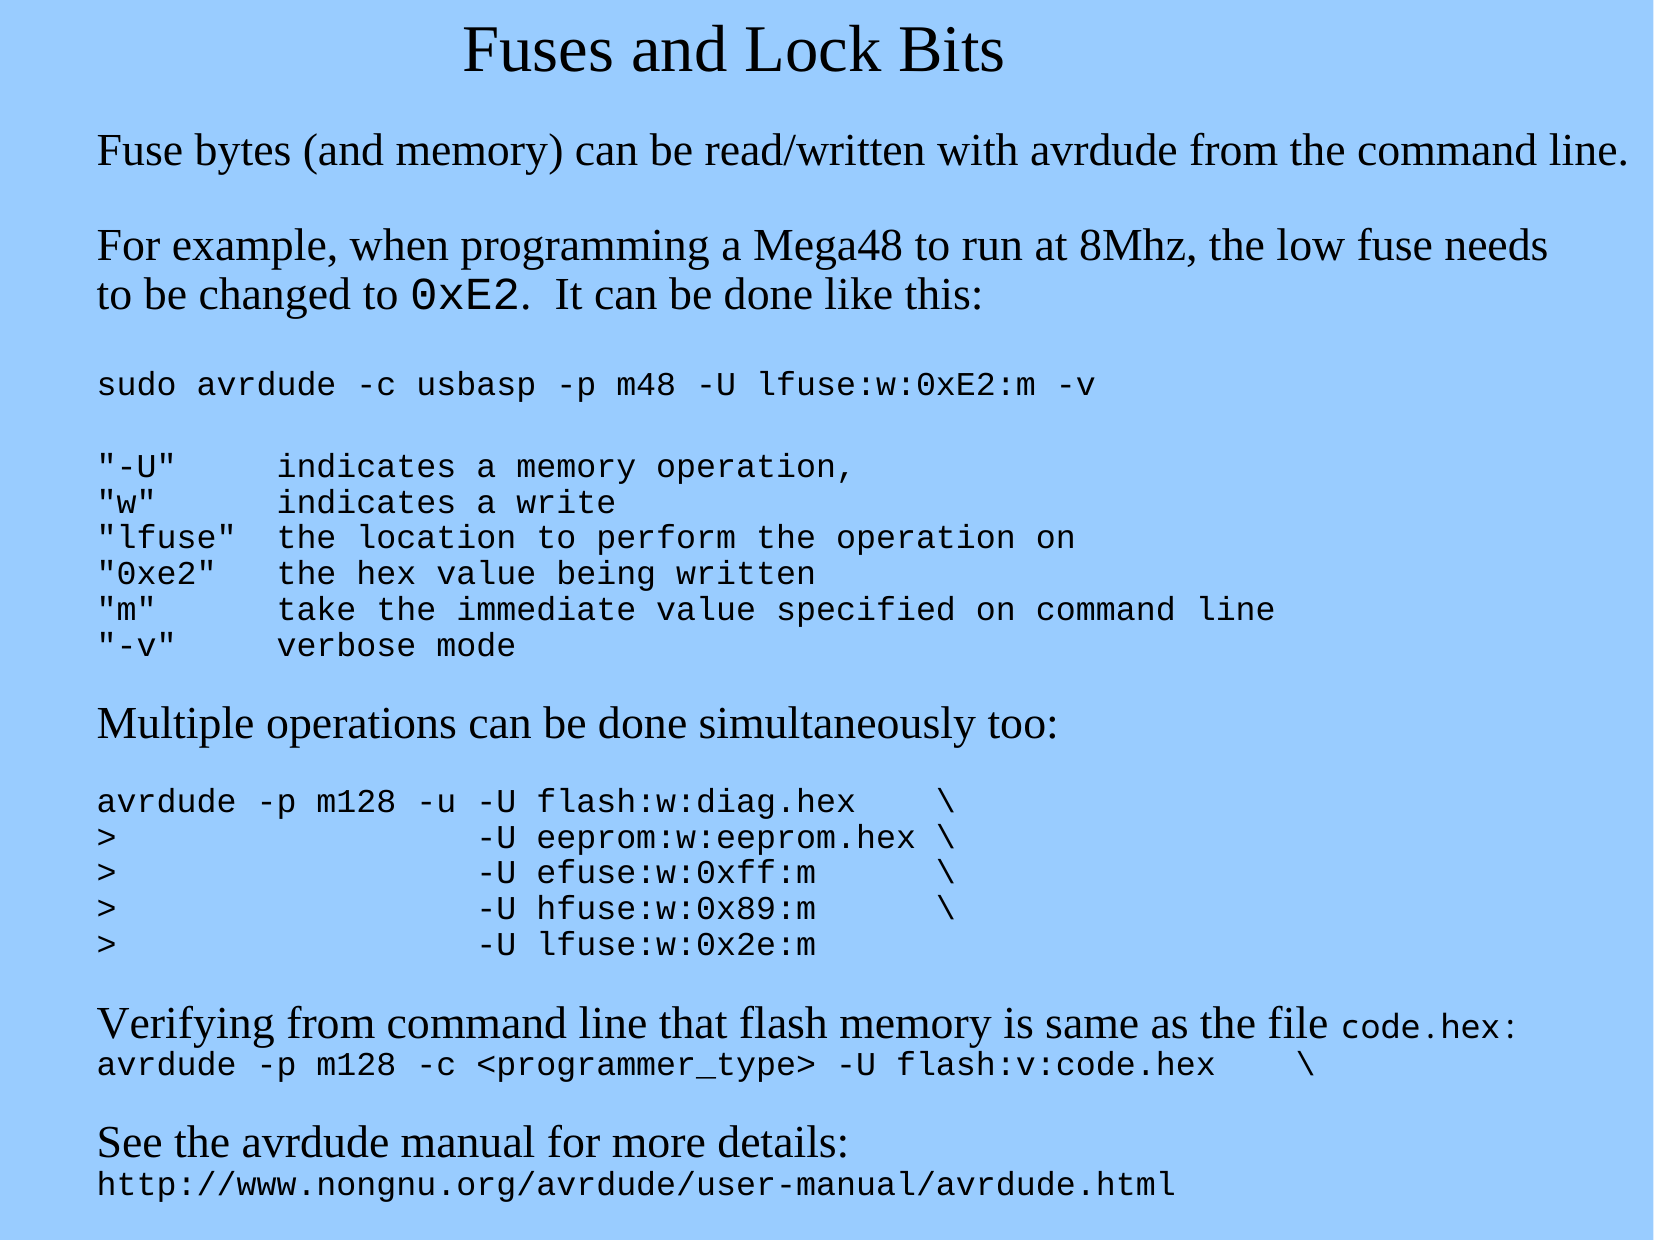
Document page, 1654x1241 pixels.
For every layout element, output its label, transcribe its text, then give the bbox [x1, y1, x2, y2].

text_box Fuse bytes (and memory) can be read/written with avrdude from the command line. For example, when programming a Mega48 to run at 8Mhz, the low fuse needs to be changed to 0xE2. It can be done like this: sudo avrdude -c usbasp -p m48 -U lfuse:w:0xE2:m -v "-U" indicates a memory operation, "w" indicates a write "lfuse" the location to perform the operation on "0xe2" the hex value being written "m" take the immediate value specified on command line "-v" verbose mode Multiple operations can be done simultaneously too: avrdude -p m128 -u -U flash:w:diag.hex \ > -U eeprom:w:eeprom.hex \ > -U efuse:w:0xff:m \ > -U hfuse:w:0x89:m \ > -U lfuse:w:0x2e:m Verifying from command line that flash memory is same as the file code.hex: avrdude -p m128 -c <programmer_type> -U flash:v:code.hex \ See the avrdude manual for more details: http://www.nongnu.org/avrdude/user-manual/avrdude.html [96, 128, 1501, 1225]
text_box Fuses and Lock Bits [461, 16, 1007, 91]
